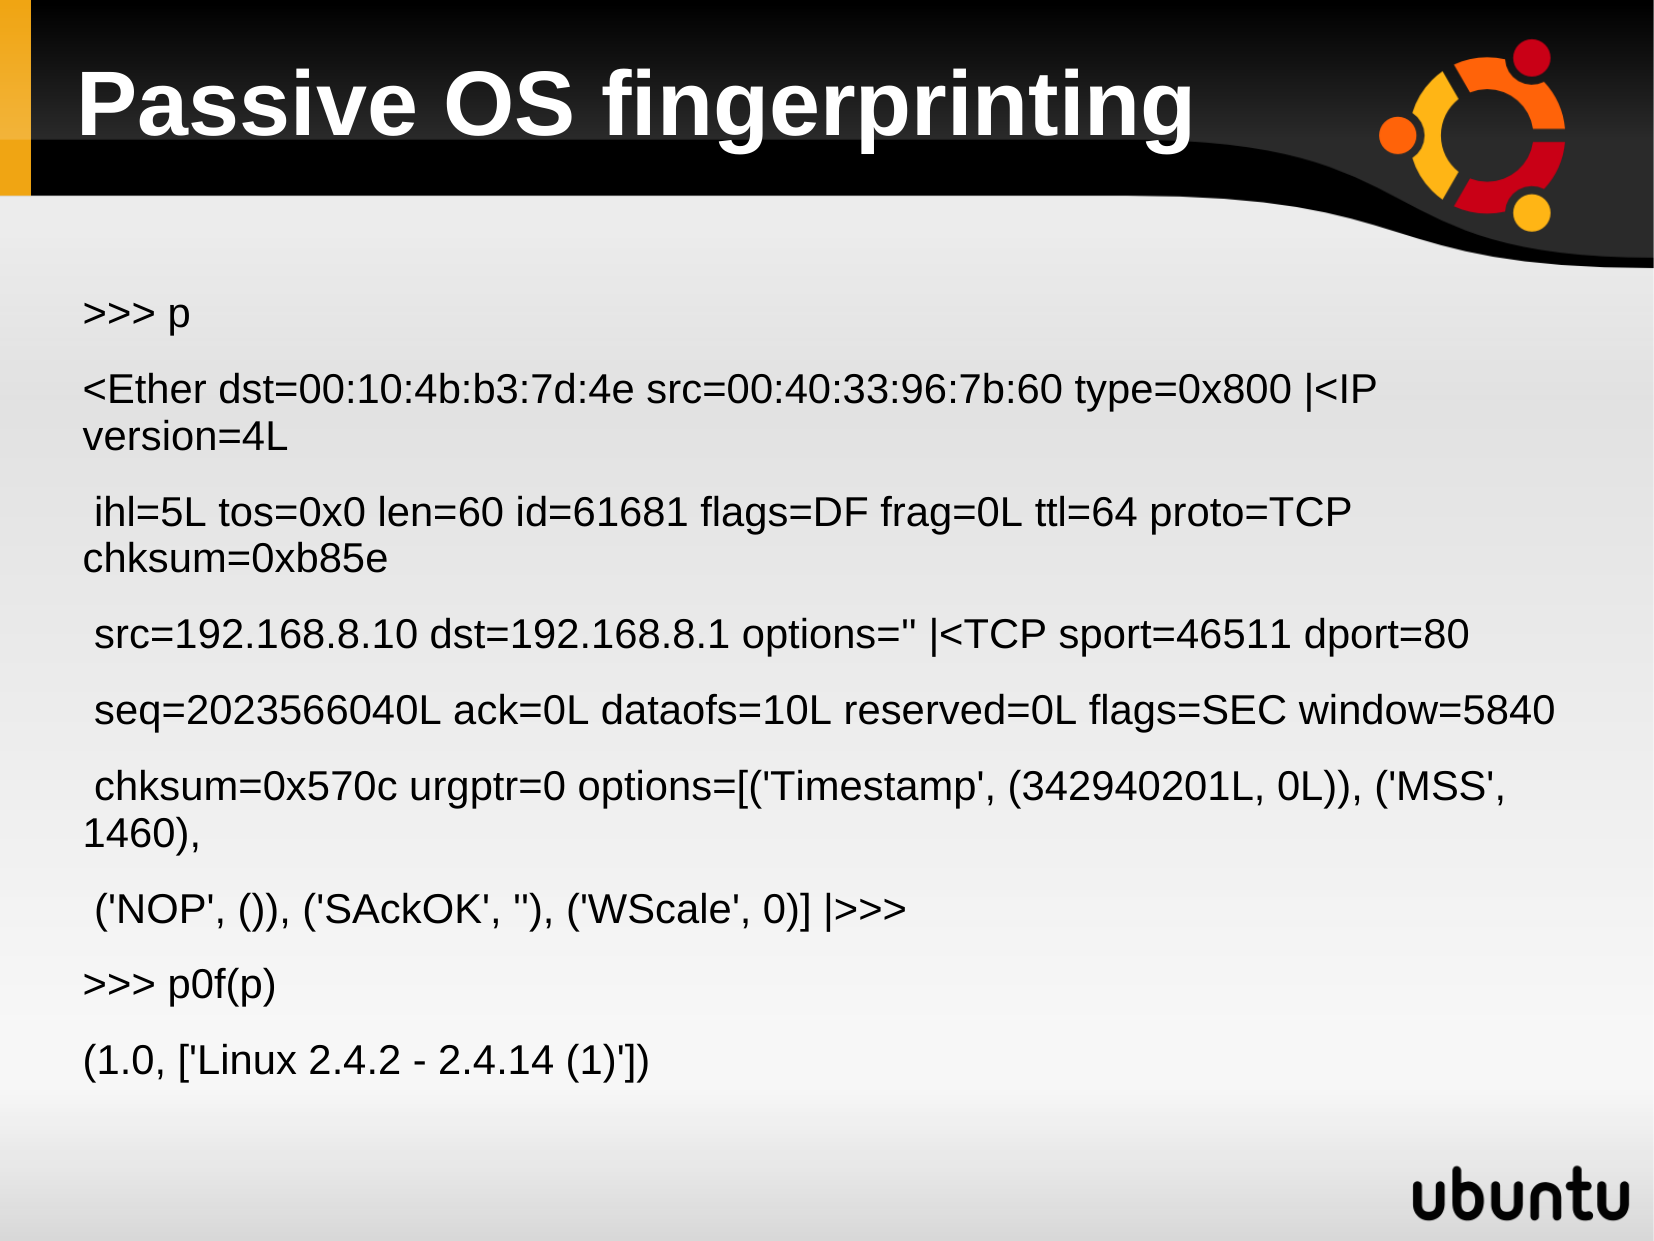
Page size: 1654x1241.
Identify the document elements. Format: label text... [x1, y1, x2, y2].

list >>> p <Ether dst=00:10:4b:b3:7d:4e src=00:40:33:96:7b:60 type=0x800 |<IP version=4L ihl=5L tos=0x0 len=60 id=61681 flags=DF frag=0L ttl=64 proto=TCP chksum=0xb85e src=192.168.8.10 dst=192.168.8.1 options='' |<TCP sport=46511 dport=80 seq=2023566040L ack=0L dataofs=10L reserved=0L flags=SEC window=5840 chksum=0x570c urgptr=0 options=[('Timestamp', (342940201L, 0L)), ('MSS', 1460), ('NOP', ()), ('SAckOK', ''), ('WScale', 0)] |>>> >>> p0f(p) (1.0, ['Linux 2.4.2 - 2.4.14 (1)']) [82, 290, 1571, 1160]
picture [0, 0, 1654, 1241]
title Passive OS fingerprinting [76, 7, 1565, 200]
